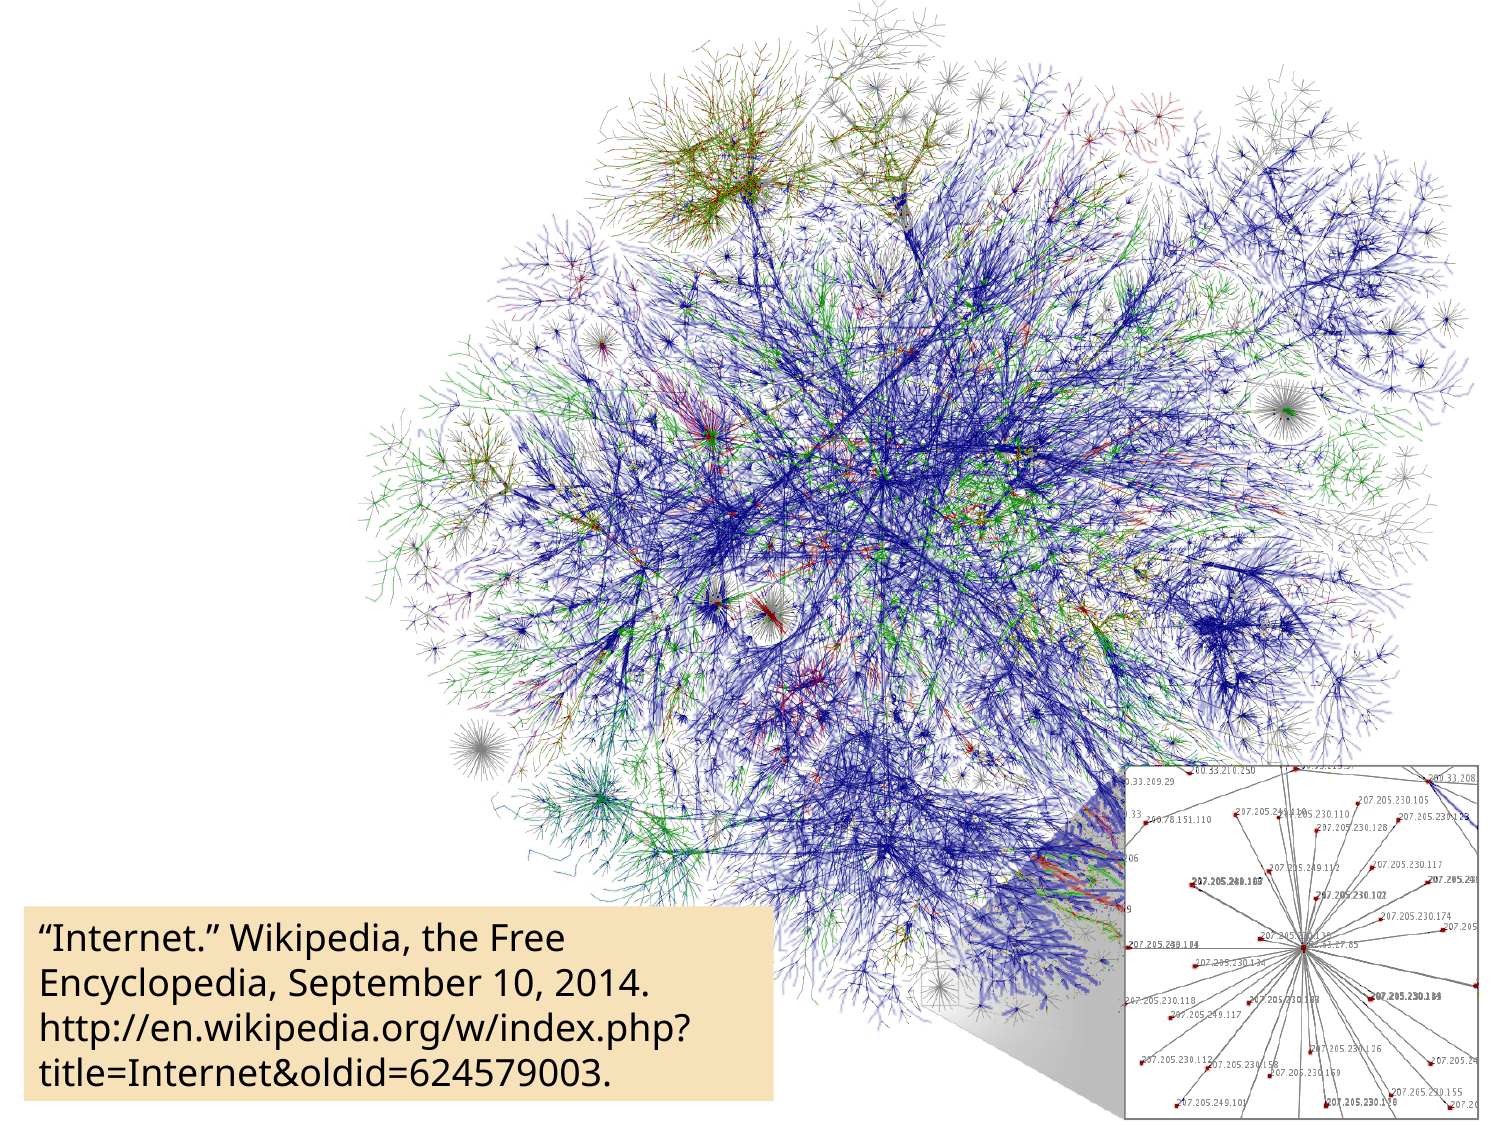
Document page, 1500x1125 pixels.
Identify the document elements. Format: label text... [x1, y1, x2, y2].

picture [358, 0, 1484, 1125]
text_box “Internet.” Wikipedia, the Free Encyclopedia, September 10, 2014. http://en.wikipedia.org/w/index.php?title=Internet&oldid=624579003. [23, 906, 774, 1102]
